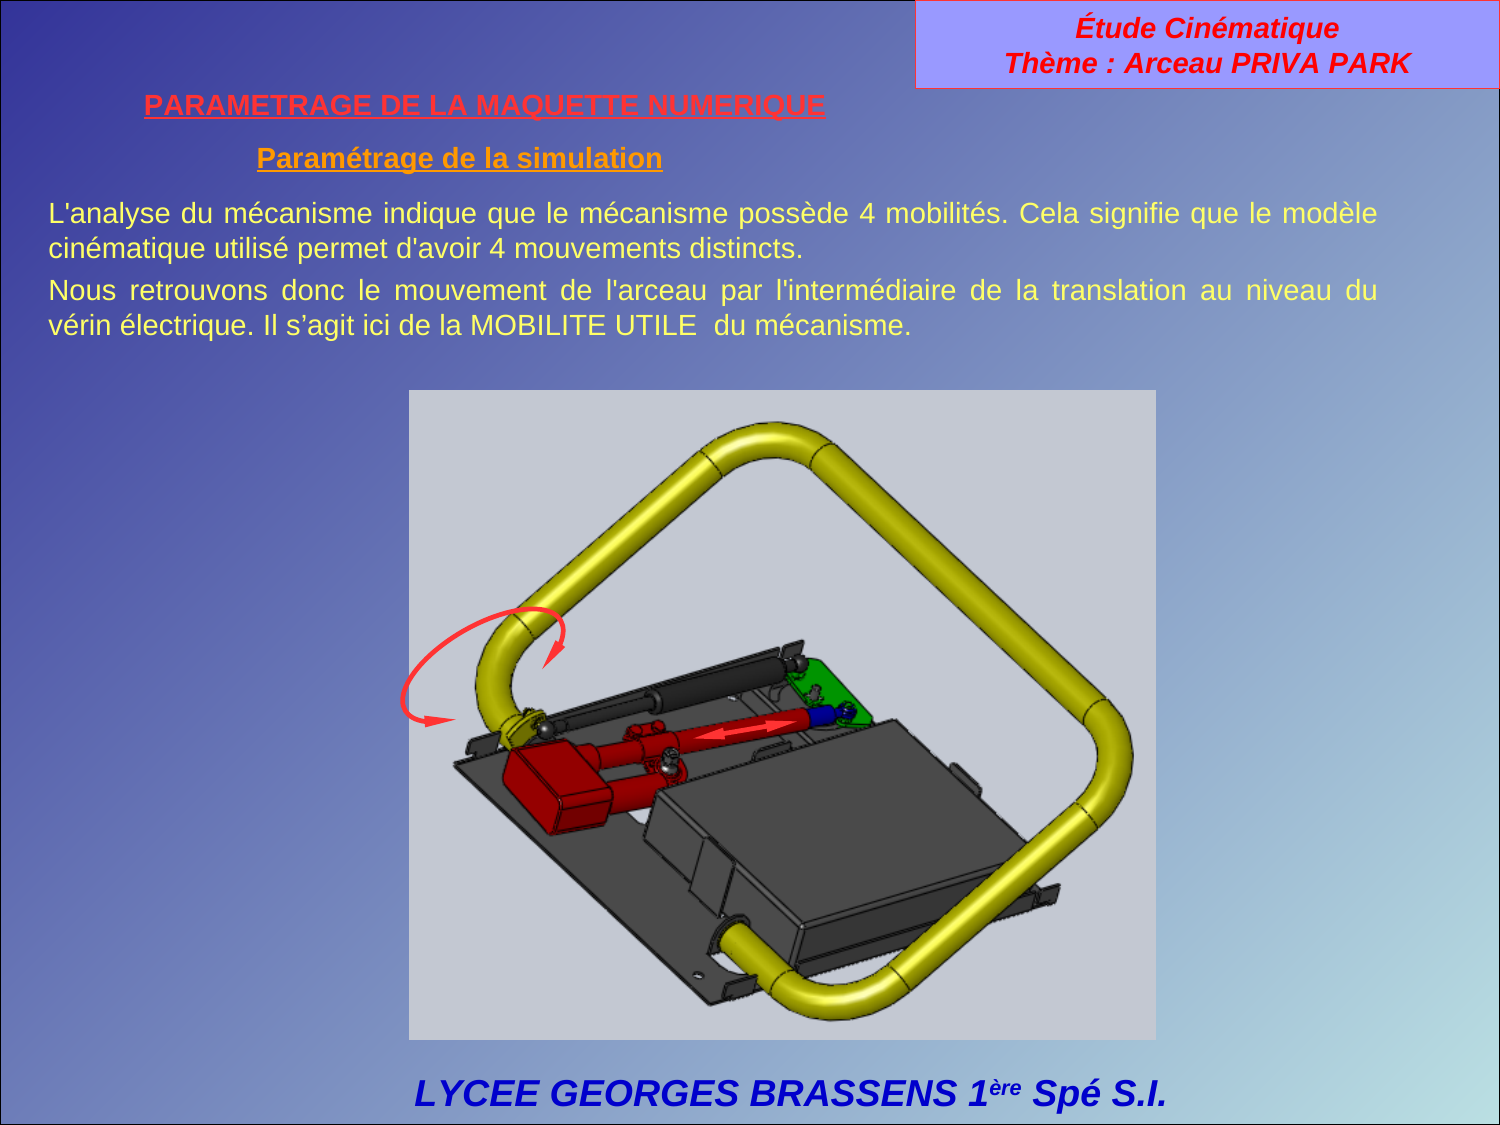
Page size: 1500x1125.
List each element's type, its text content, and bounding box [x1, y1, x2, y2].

text_box Nous retrouvons donc le mouvement de l'arceau par l'intermédiaire de la translation au niveau du vérin électrique. Il s’agit ici de la MOBILITE UTILE du mécanisme. [33, 263, 1395, 349]
text_box L'analyse du mécanisme indique que le mécanisme possède 4 mobilités. Cela signifie que le modèle cinématique utilisé permet d'avoir 4 mouvements distincts. [33, 186, 1395, 263]
text_box Paramétrage de la simulation [241, 131, 679, 183]
text_box PARAMETRAGE DE LA MAQUETTE NUMERIQUE [129, 78, 842, 130]
picture [409, 390, 1156, 1040]
